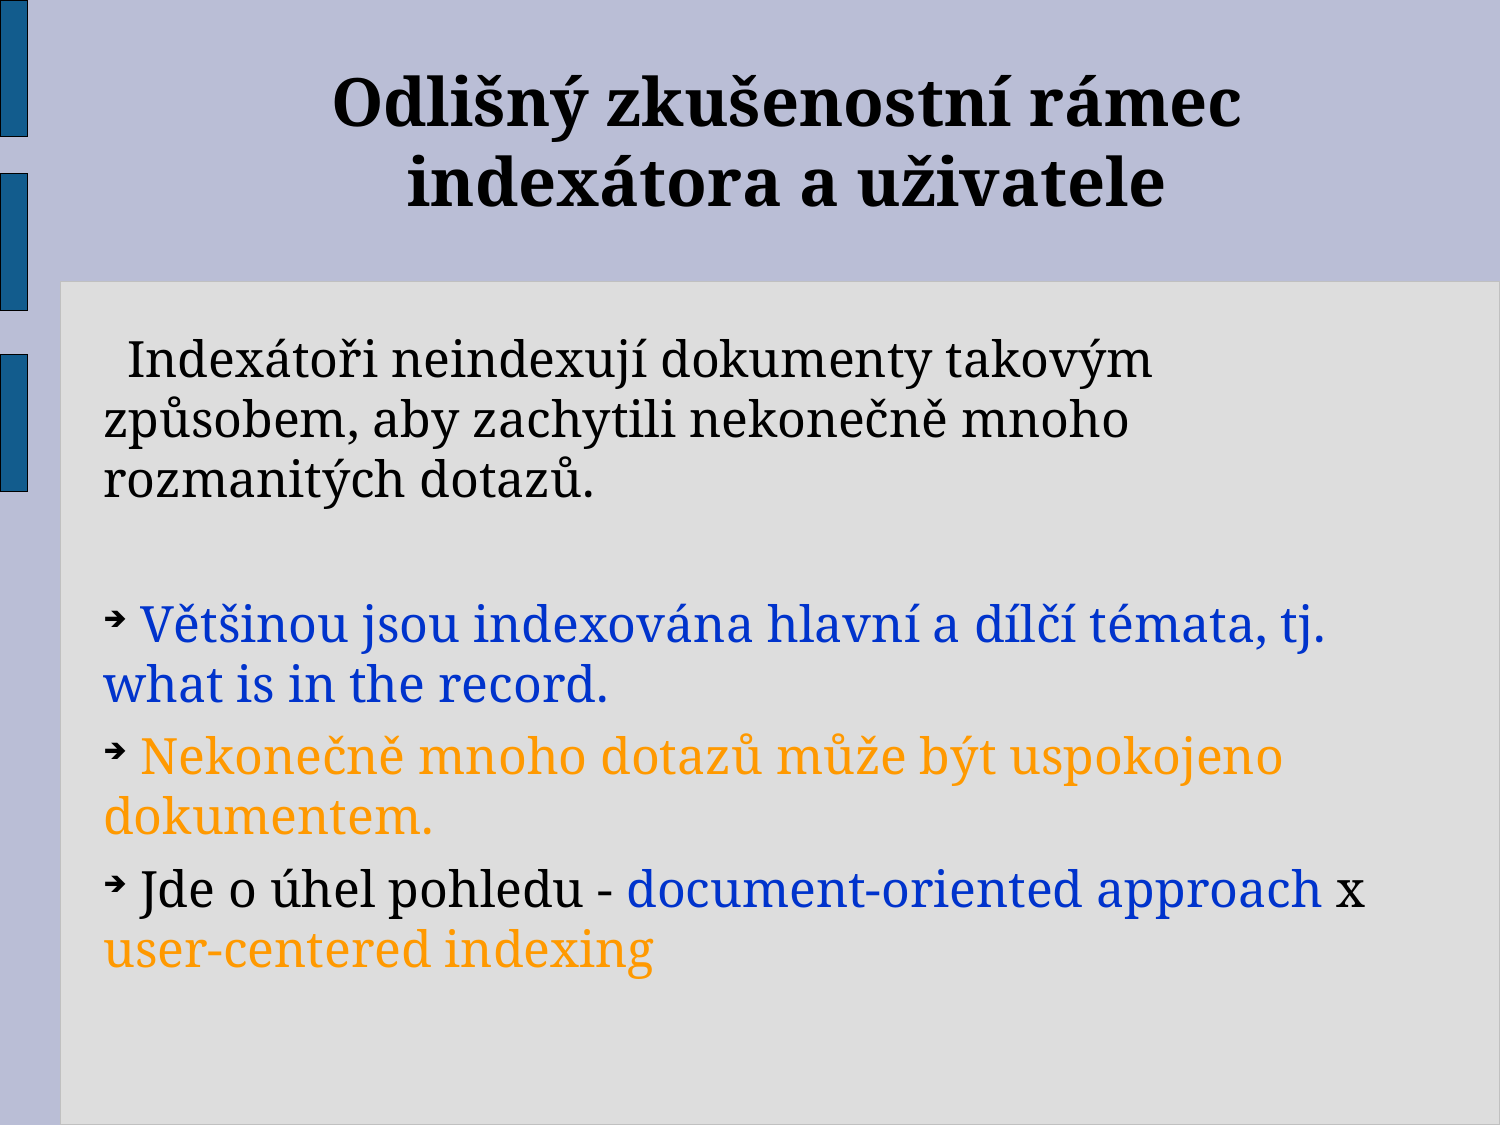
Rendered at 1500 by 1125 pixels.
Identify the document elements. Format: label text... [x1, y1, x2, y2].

title Odlišný zkušenostní rámec indexátora a uživatele [150, 45, 1426, 234]
list Indexátoři neindexují dokumenty takovým způsobem, aby zachytili nekonečně mnoho rozmanitých dotazů. Většinou jsou indexována hlavní a dílčí témata, tj. what is in the record. Nekonečně mnoho dotazů může být uspokojeno dokumentem. Jde o úhel pohledu - document-oriented approach x user-centered indexing [88, 319, 1426, 1070]
